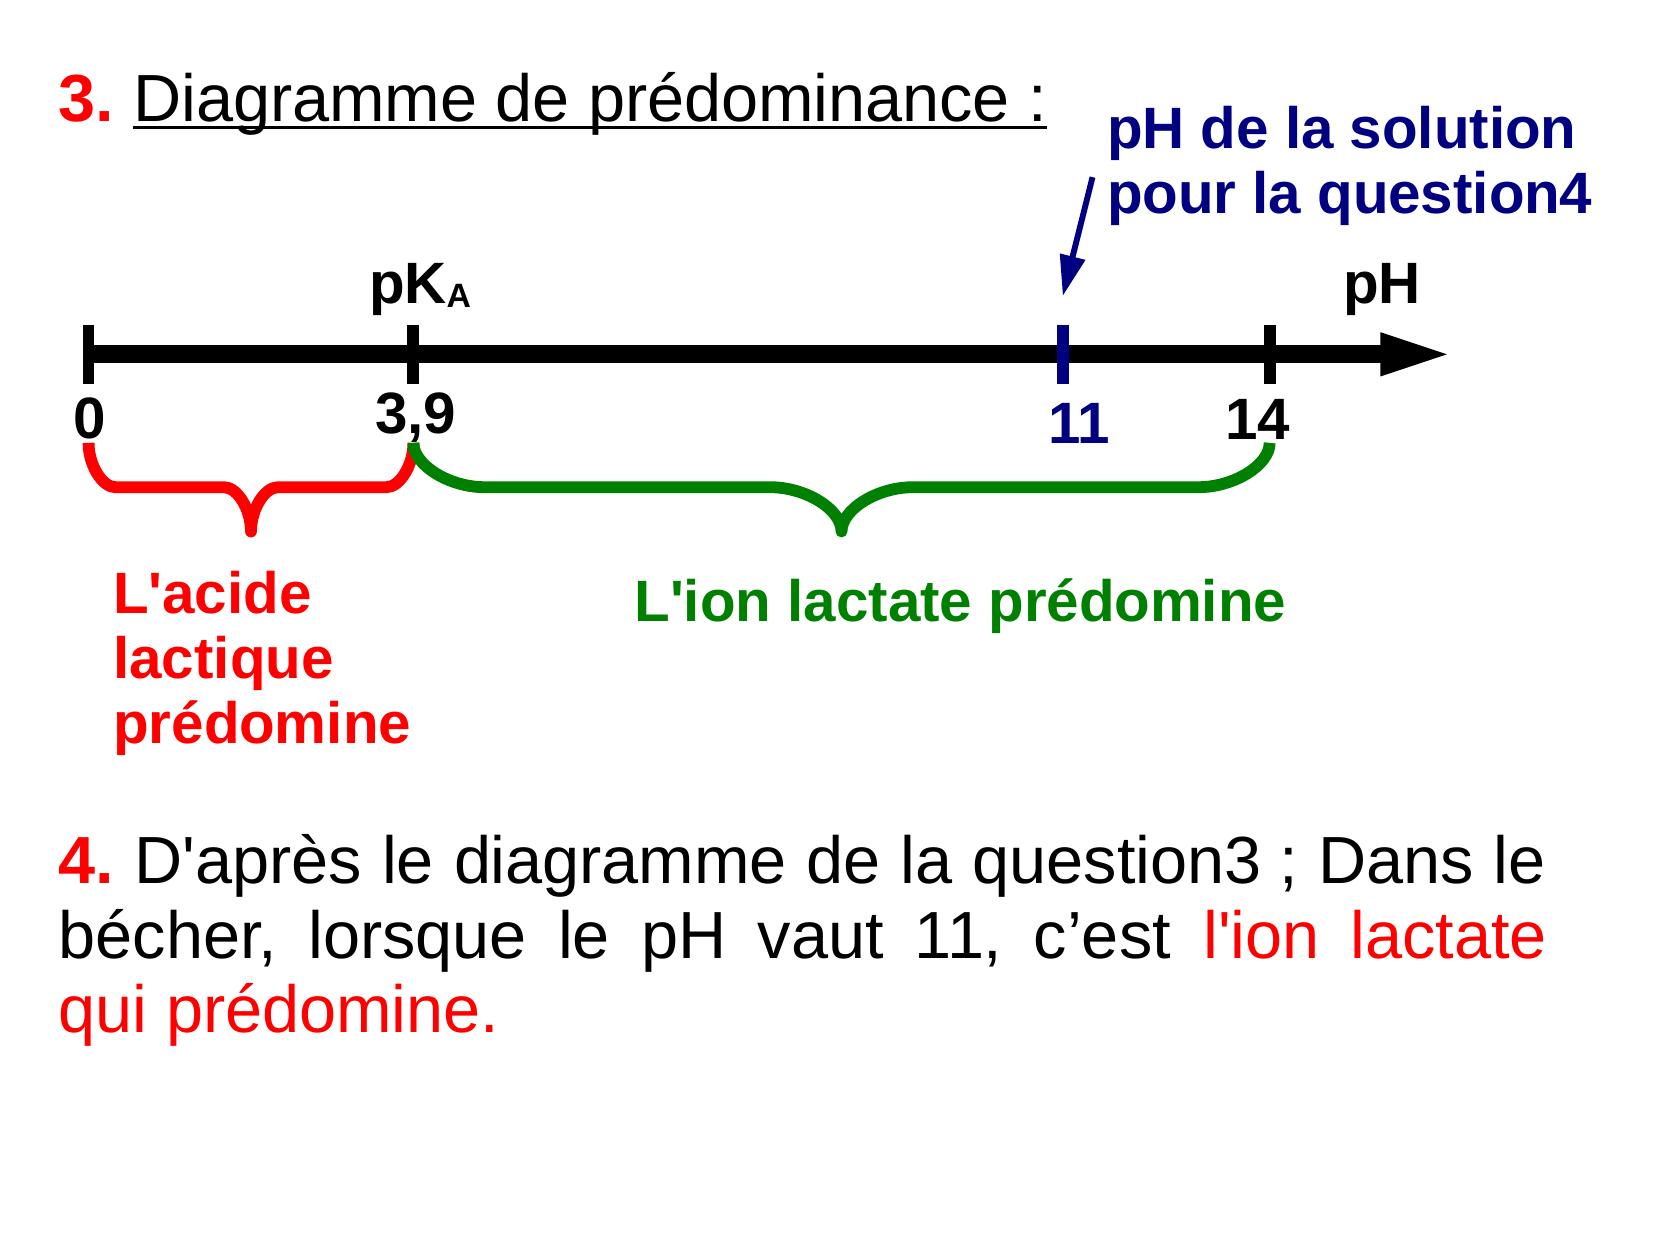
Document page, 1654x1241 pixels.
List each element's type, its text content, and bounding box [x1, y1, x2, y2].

text_box 3,9 [360, 373, 597, 455]
text_box pH de la solution pour la question4 [1092, 88, 1625, 237]
text_box 14 [1270, 379, 1447, 461]
text_box 11 [1033, 383, 1270, 466]
text_box 4. D'après le diagramme de la question3 ; Dans le bécher, lorsque le pH vaut 11, c’est l'ion lactate qui prédomine. [59, 822, 1548, 1123]
text_box 14 [1210, 379, 1264, 383]
text_box pKA [354, 243, 591, 344]
text_box L'acide lactique prédomine [98, 553, 562, 768]
text_box pH [1328, 243, 1565, 325]
text_box 0 [59, 377, 296, 460]
subtitle 3. Diagramme de prédominance : [59, 20, 1548, 178]
text_box L'ion lactate prédomine [620, 561, 1408, 709]
